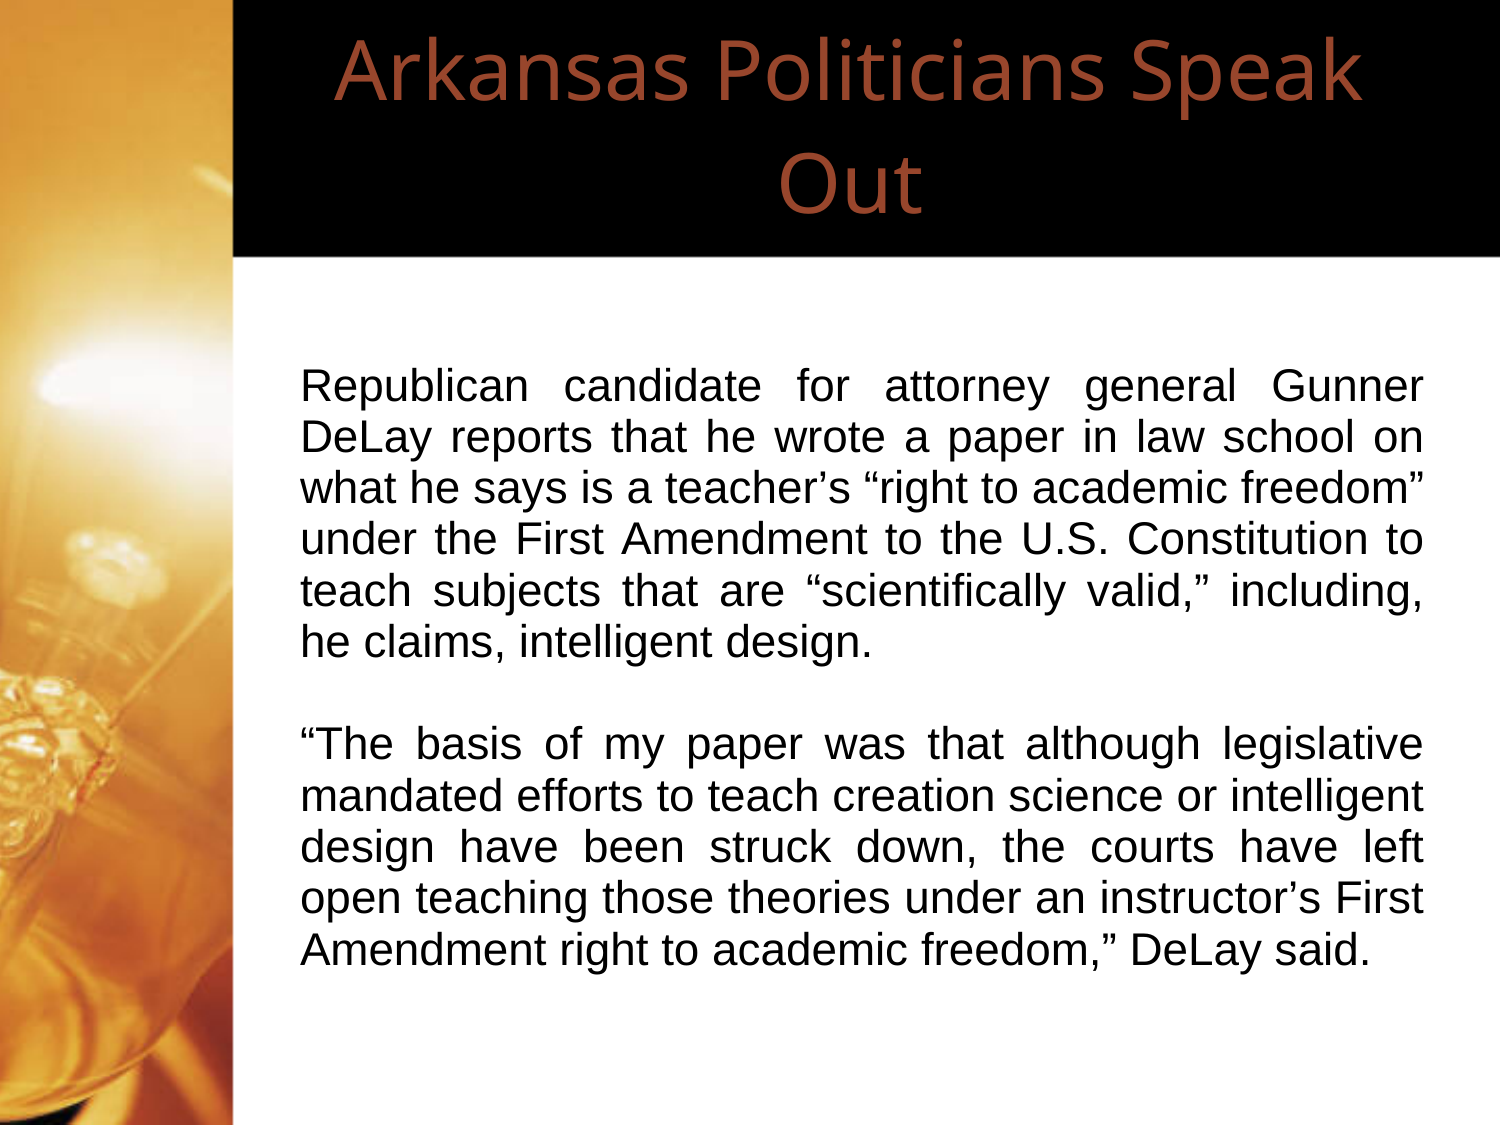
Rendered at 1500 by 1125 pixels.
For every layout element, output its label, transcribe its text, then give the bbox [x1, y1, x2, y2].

subtitle Republican candidate for attorney general Gunner DeLay reports that he wrote a paper in law school on what he says is a teacher’s “right to academic freedom” under the First Amendment to the U.S. Constitution to teach subjects that are “scientifically valid,” including, he claims, intelligent design. “The basis of my paper was that although legislative mandated efforts to teach creation science or intelligent design have been struck down, the courts have left open teaching those theories under an instructor’s First Amendment right to academic freedom,” DeLay said. [300, 310, 1426, 1024]
picture [0, 0, 1500, 1125]
title Arkansas Politicians Speak Out [287, 7, 1413, 243]
